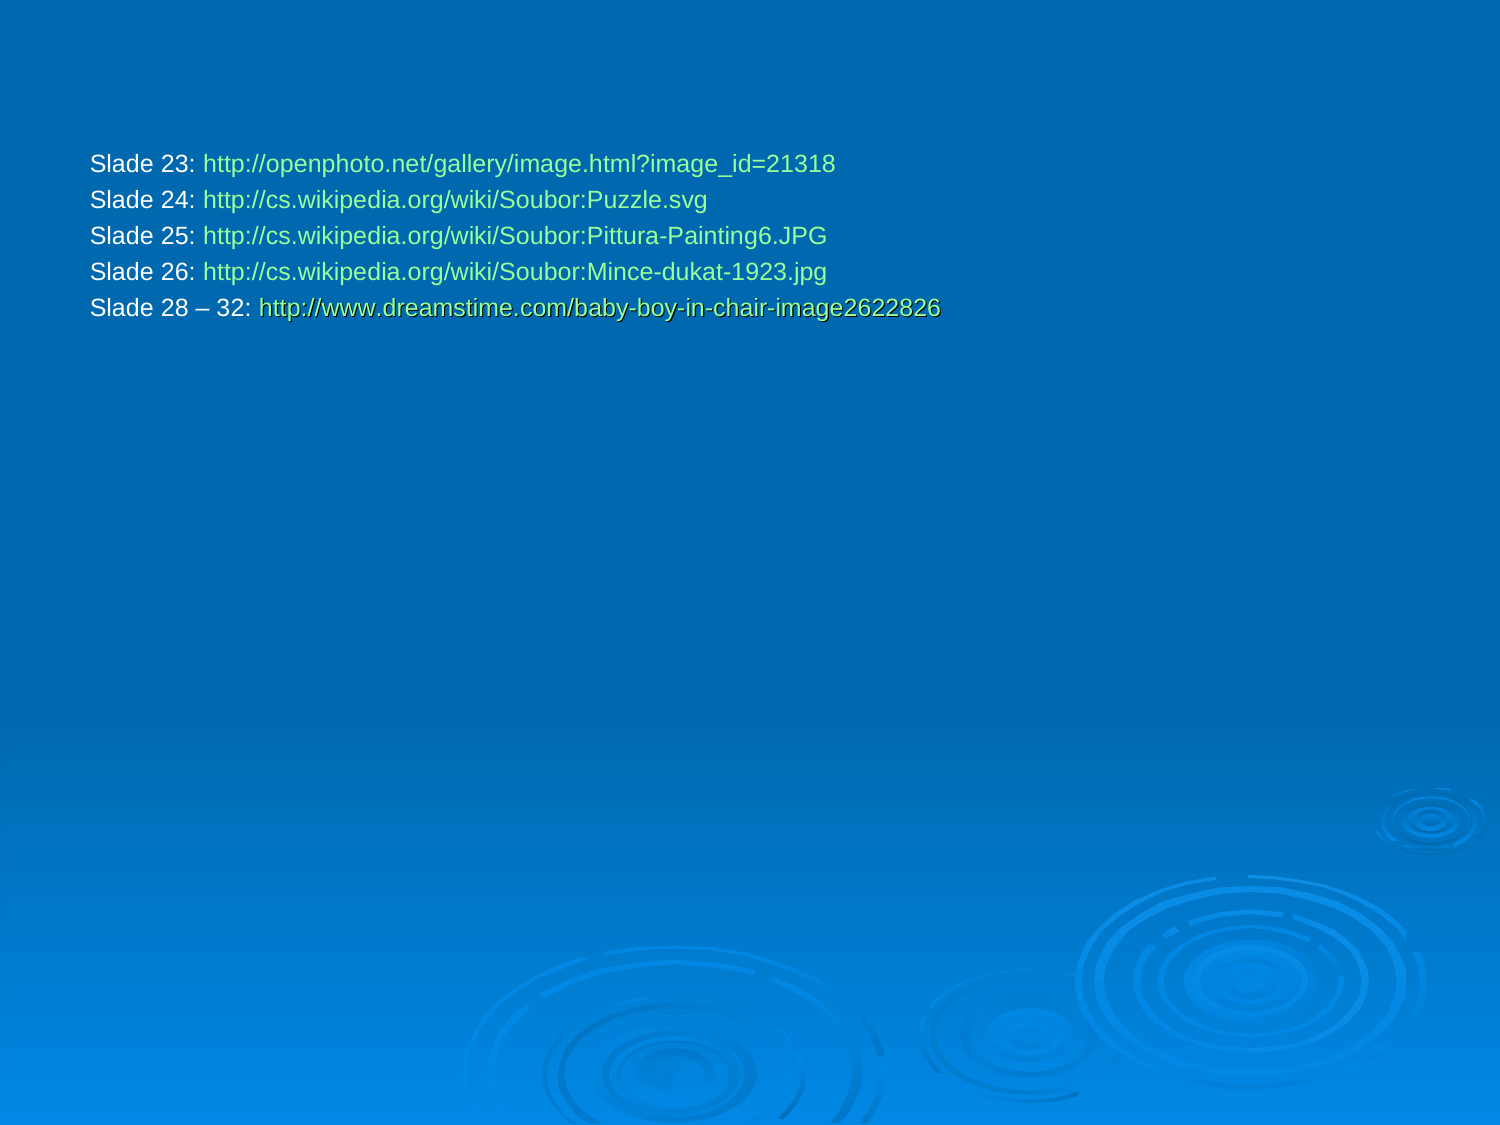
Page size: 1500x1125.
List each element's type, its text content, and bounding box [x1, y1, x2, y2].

list Slade 23: http://openphoto.net/gallery/image.html?image_id=21318 Slade 24: http://cs.wikipedia.org/wiki/Soubor:Puzzle.svg Slade 25: http://cs.wikipedia.org/wiki/Soubor:Pittura-Painting6.JPG Slade 26: http://cs.wikipedia.org/wiki/Soubor:Mince-dukat-1923.jpg Slade 28 – 32: http://www.dreamstime.com/baby-boy-in-chair-image2622826 [75, 78, 1426, 1006]
